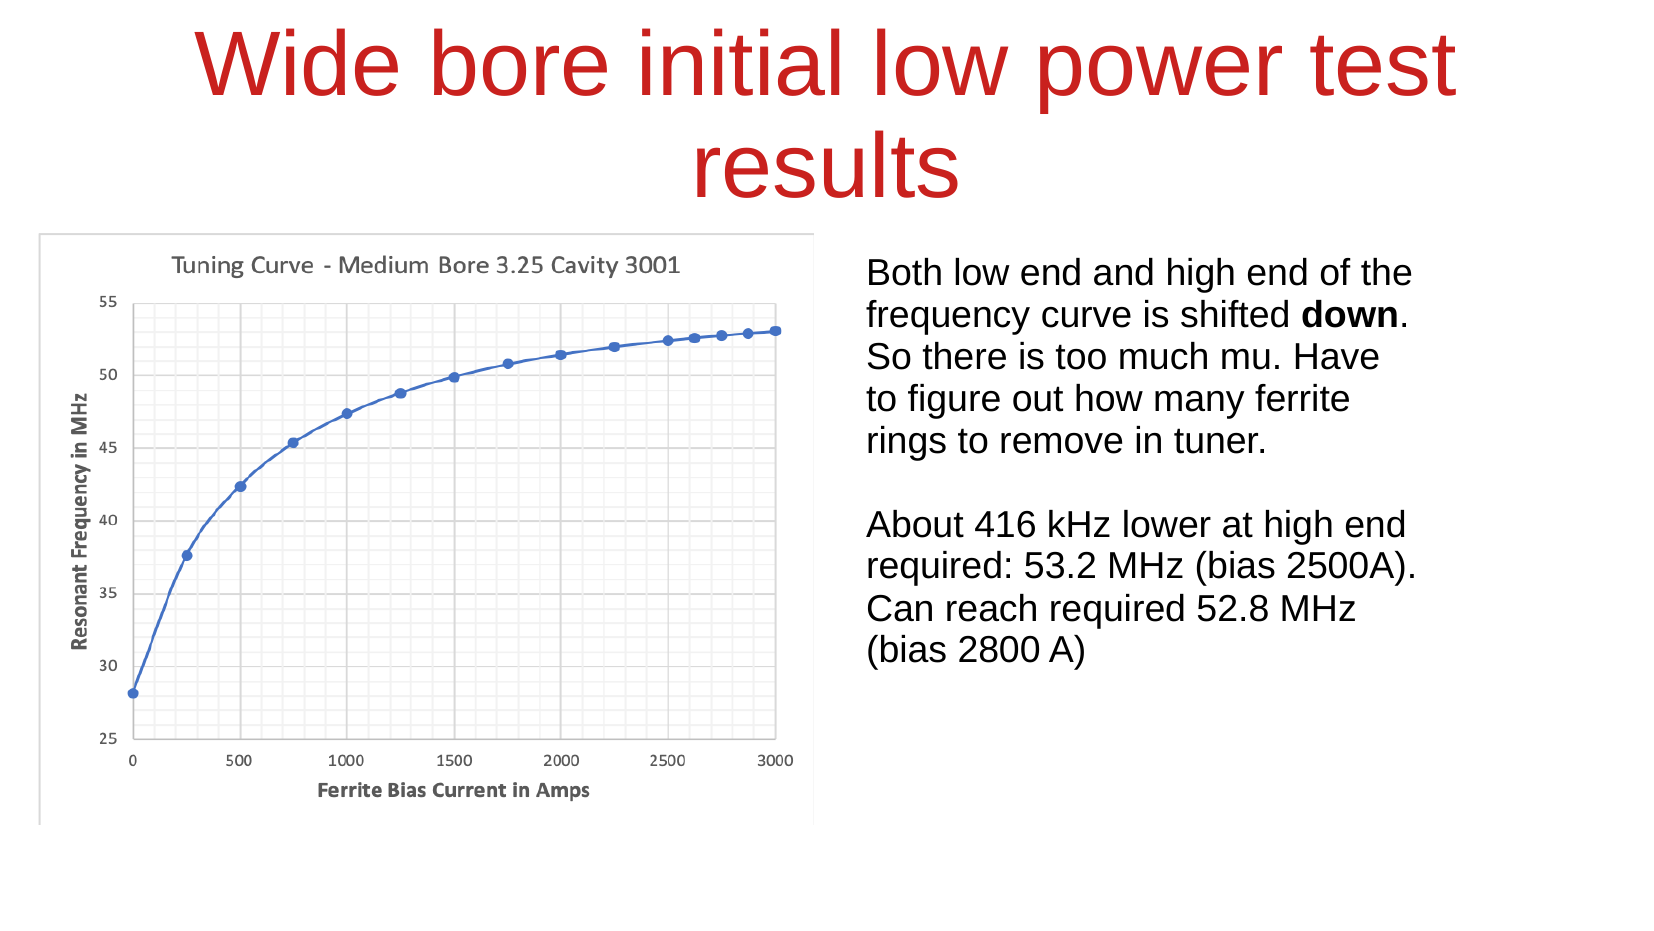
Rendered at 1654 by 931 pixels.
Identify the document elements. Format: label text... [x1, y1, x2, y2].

picture [38, 232, 814, 826]
title Wide bore initial low power test results [82, 12, 1571, 218]
text_box Both low end and high end of the frequency curve is shifted down. So there is too much mu. Have to figure out how many ferrite rings to remove in tuner. About 416 kHz lower at high end required: 53.2 MHz (bias 2500A). Can reach required 52.8 MHz (bias 2800 A) [851, 243, 1437, 679]
